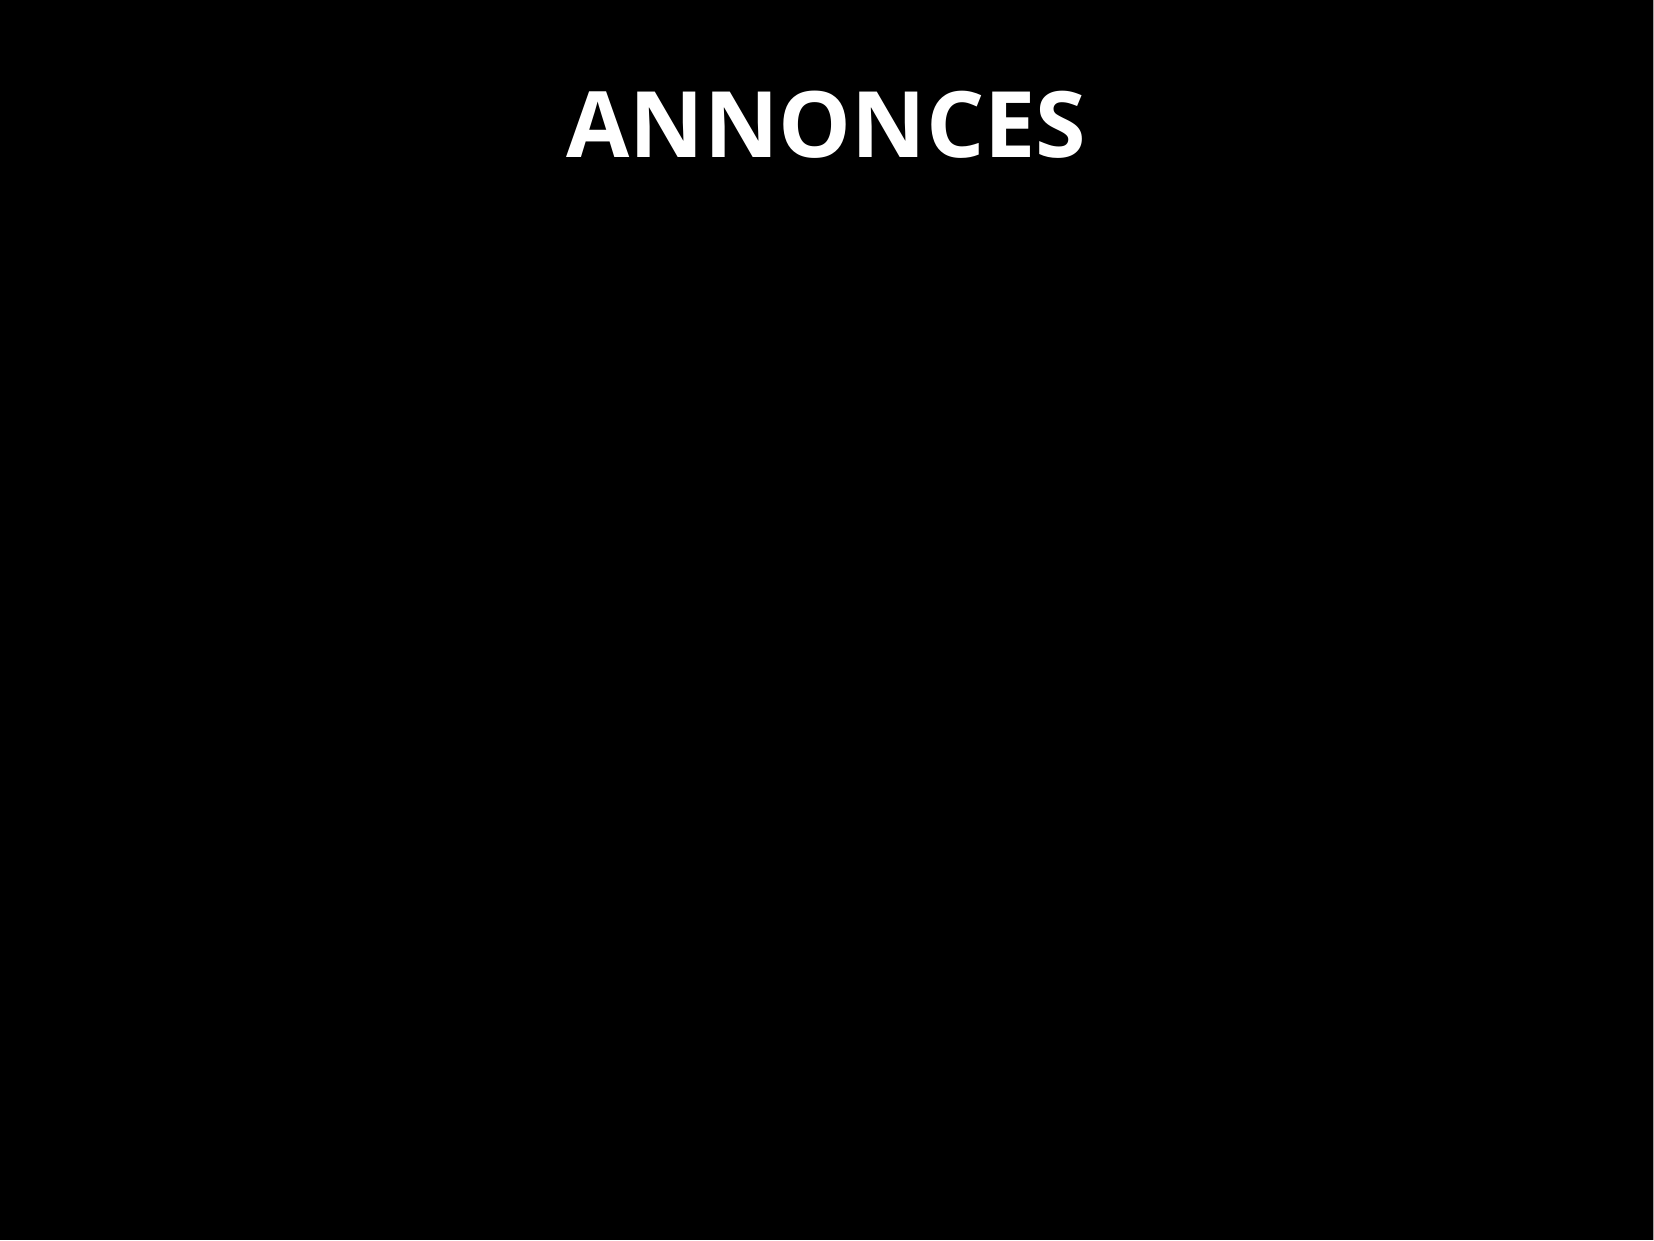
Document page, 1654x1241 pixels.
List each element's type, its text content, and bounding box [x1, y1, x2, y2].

list ANNONCES [82, 59, 1571, 1109]
